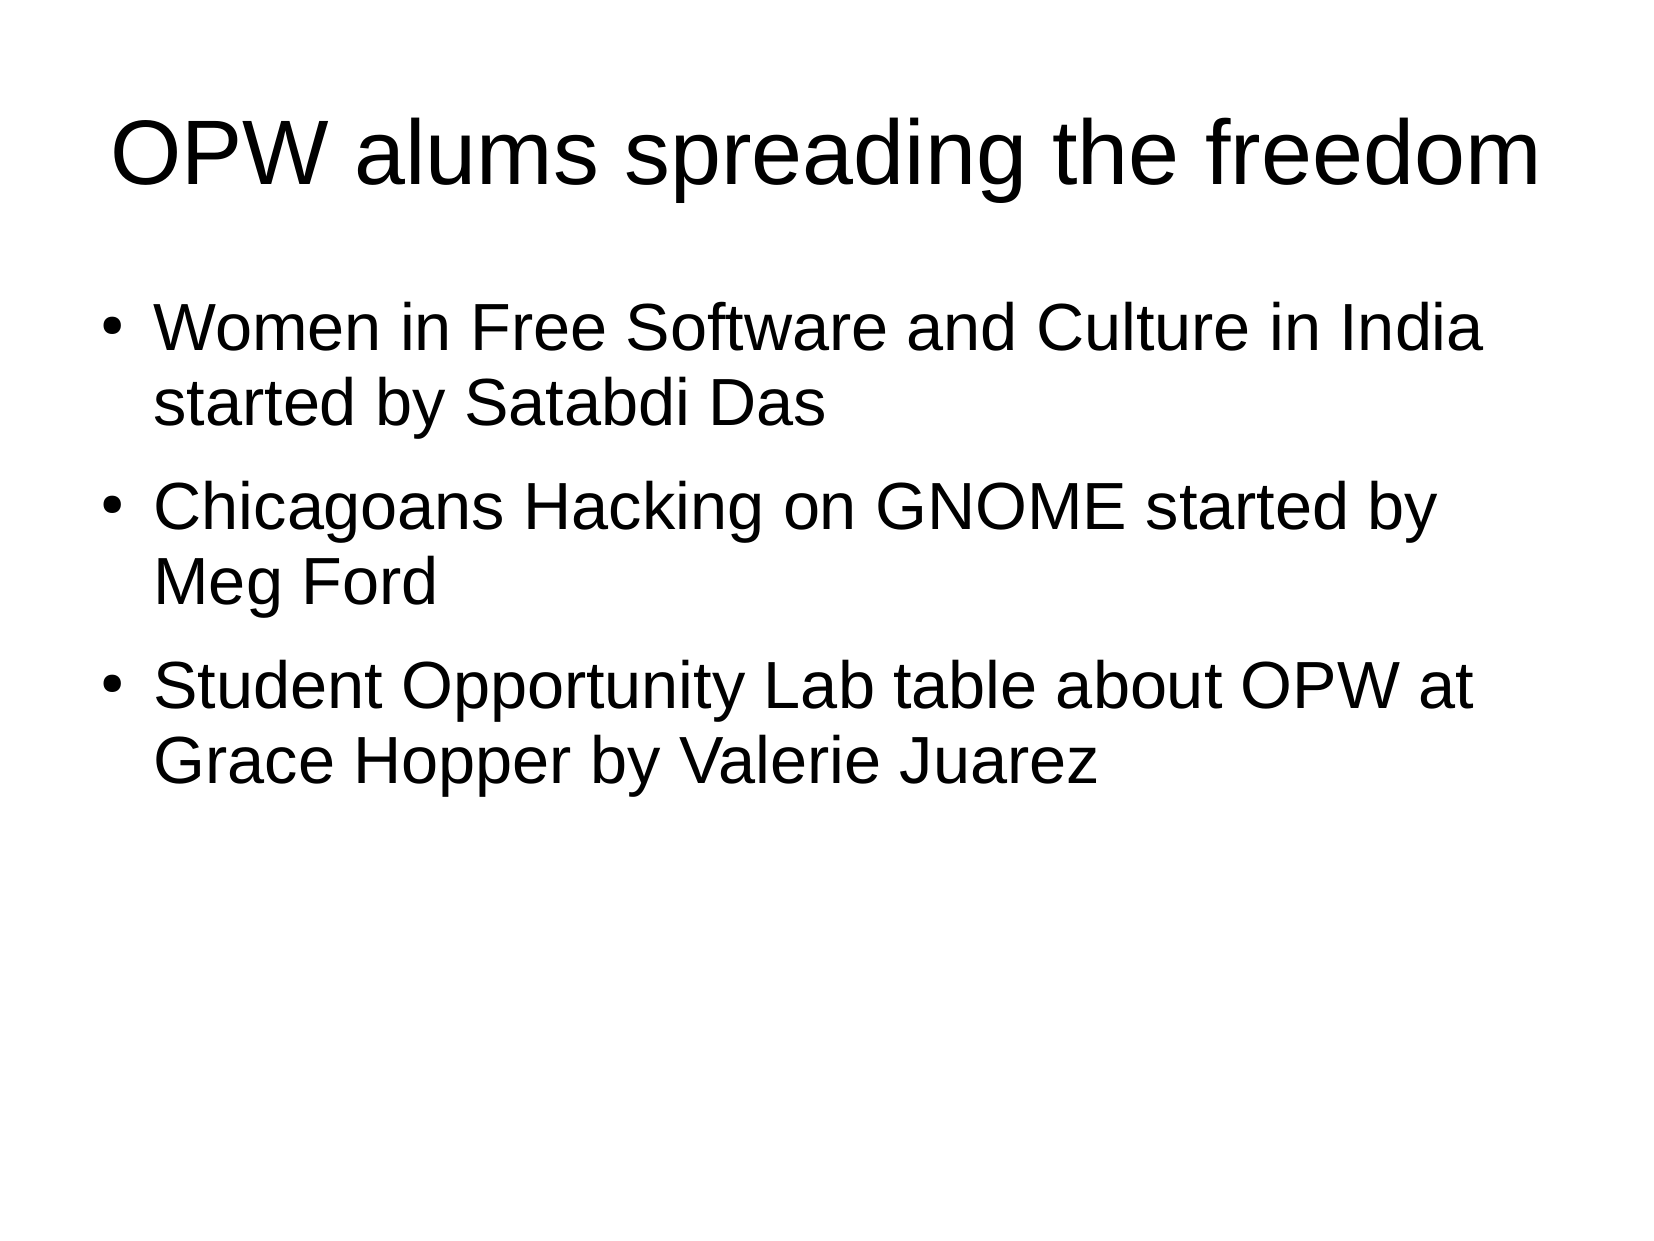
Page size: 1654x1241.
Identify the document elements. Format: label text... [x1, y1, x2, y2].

list Women in Free Software and Culture in India started by Satabdi Das Chicagoans Hacking on GNOME started by Meg Ford Student Opportunity Lab table about OPW at Grace Hopper by Valerie Juarez [82, 290, 1571, 1010]
title OPW alums spreading the freedom [82, 49, 1571, 257]
